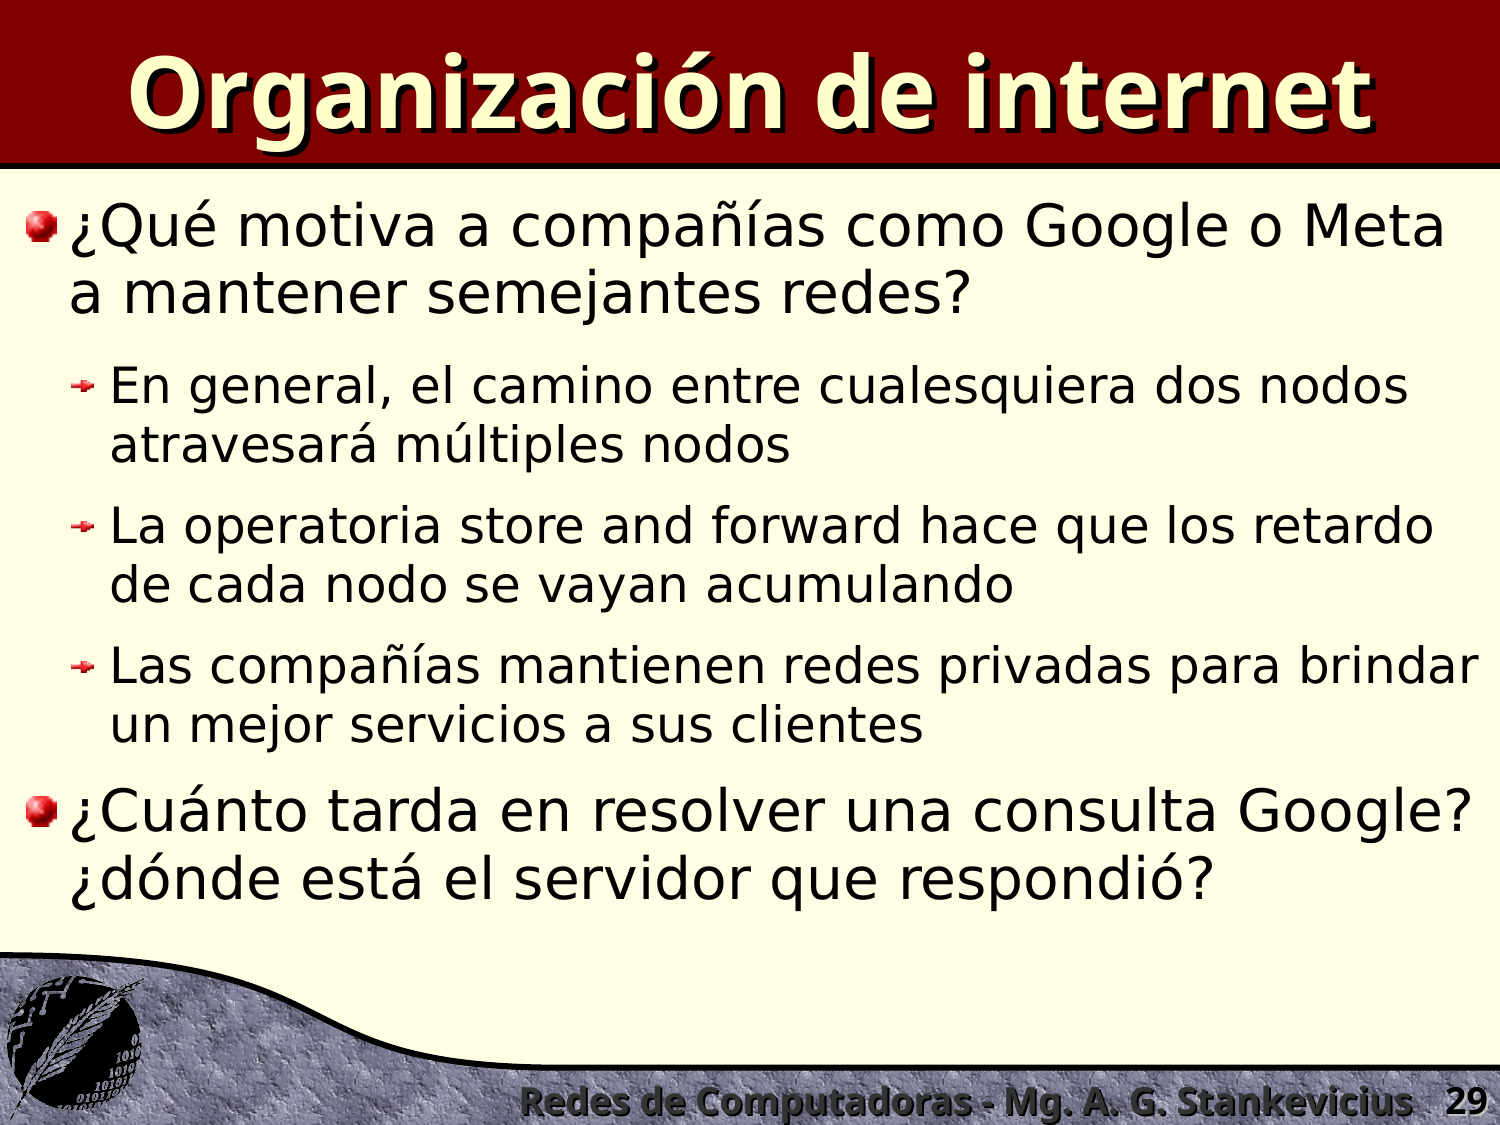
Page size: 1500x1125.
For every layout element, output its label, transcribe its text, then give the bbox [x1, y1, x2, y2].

picture [1047, 1100, 1054, 1110]
picture [790, 1100, 795, 1110]
title Organización de internet [15, 5, 1485, 160]
list ¿Qué motiva a compañías como Google o Meta a mantener semejantes redes? En general, el camino entre cualesquiera dos nodos atravesará múltiples nodos La operatoria store and forward hace que los retardo de cada nodo se vayan acumulando Las compañías mantienen redes privadas para brindar un mejor servicios a sus clientes ¿Cuánto tarda en resolver una consulta Google? ¿dónde está el servidor que respondió? [11, 192, 1486, 981]
picture [0, 959, 1500, 1125]
